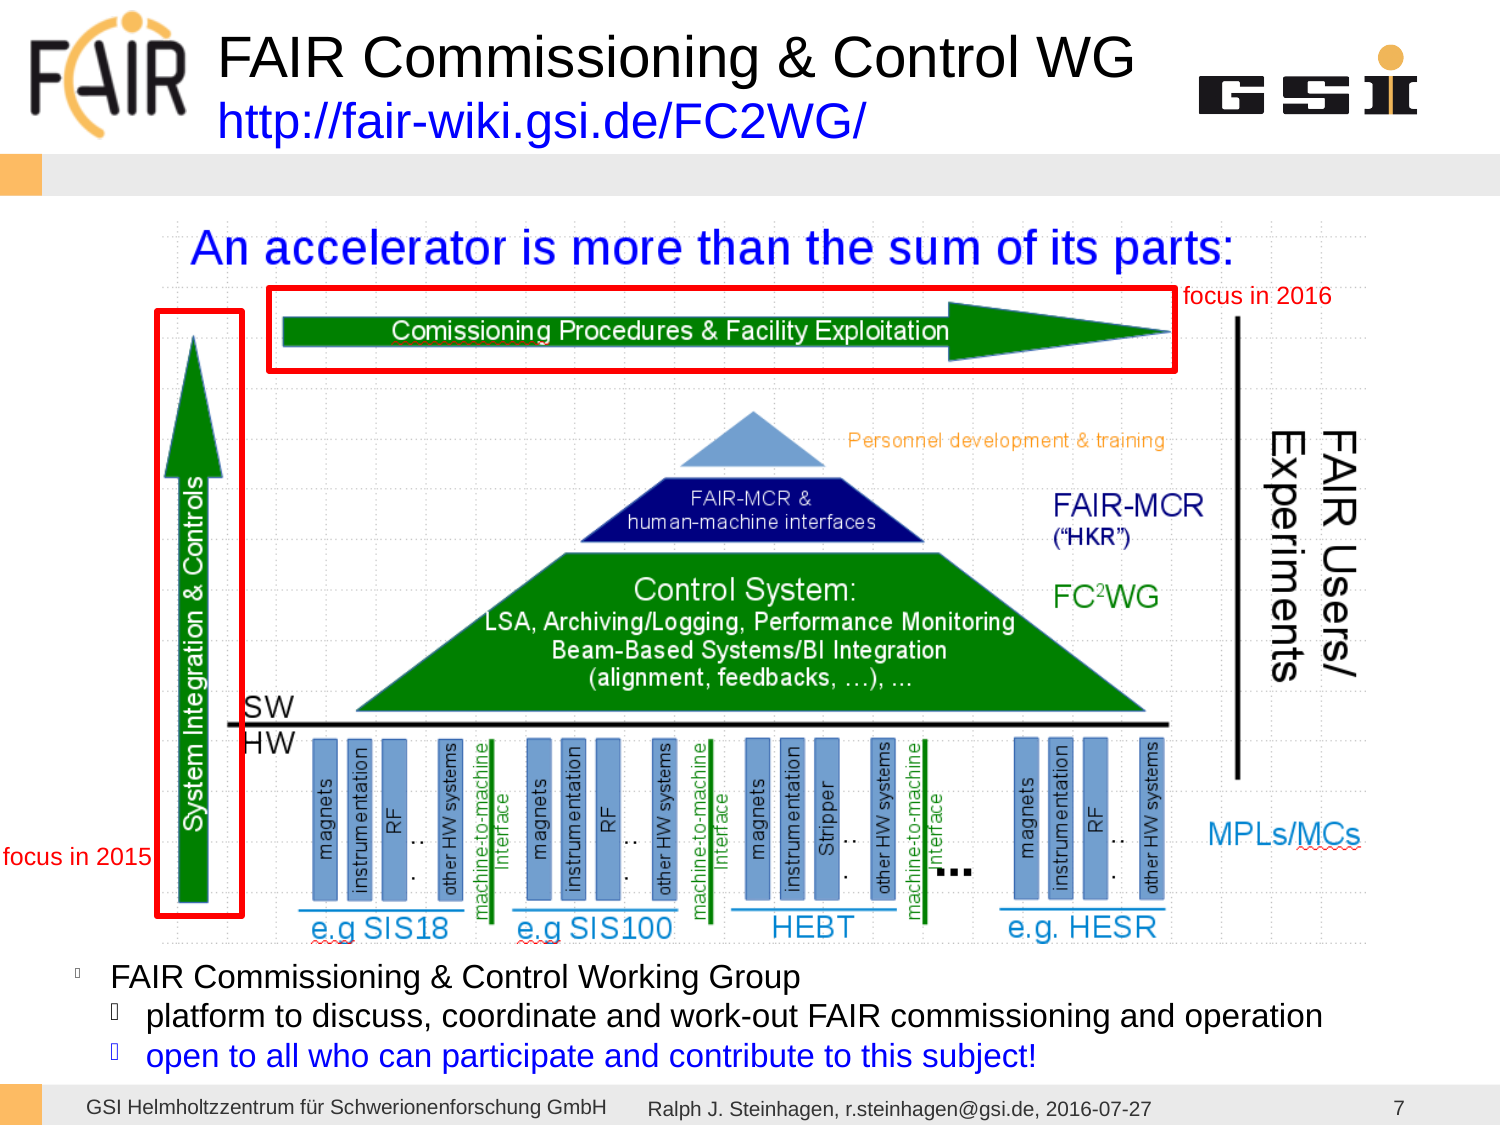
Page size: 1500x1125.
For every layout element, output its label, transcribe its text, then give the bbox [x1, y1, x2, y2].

picture [272, 291, 1172, 368]
text_box focus in 2015 [0, 833, 222, 917]
picture [30, 9, 187, 141]
picture [160, 219, 1366, 944]
picture [160, 314, 239, 913]
picture [1211, 42, 1419, 117]
text_box focus in 2016 [1168, 271, 1386, 322]
text_box FAIR Commissioning & Control WG http://fair-wiki.gsi.de/FC2WG/ [217, 14, 1211, 154]
text_box FAIR Commissioning & Control Working Group platform to discuss, coordinate and work-out FAIR commissioning and operation open to all who can participate and contribute to this subject! [74, 954, 1425, 1085]
